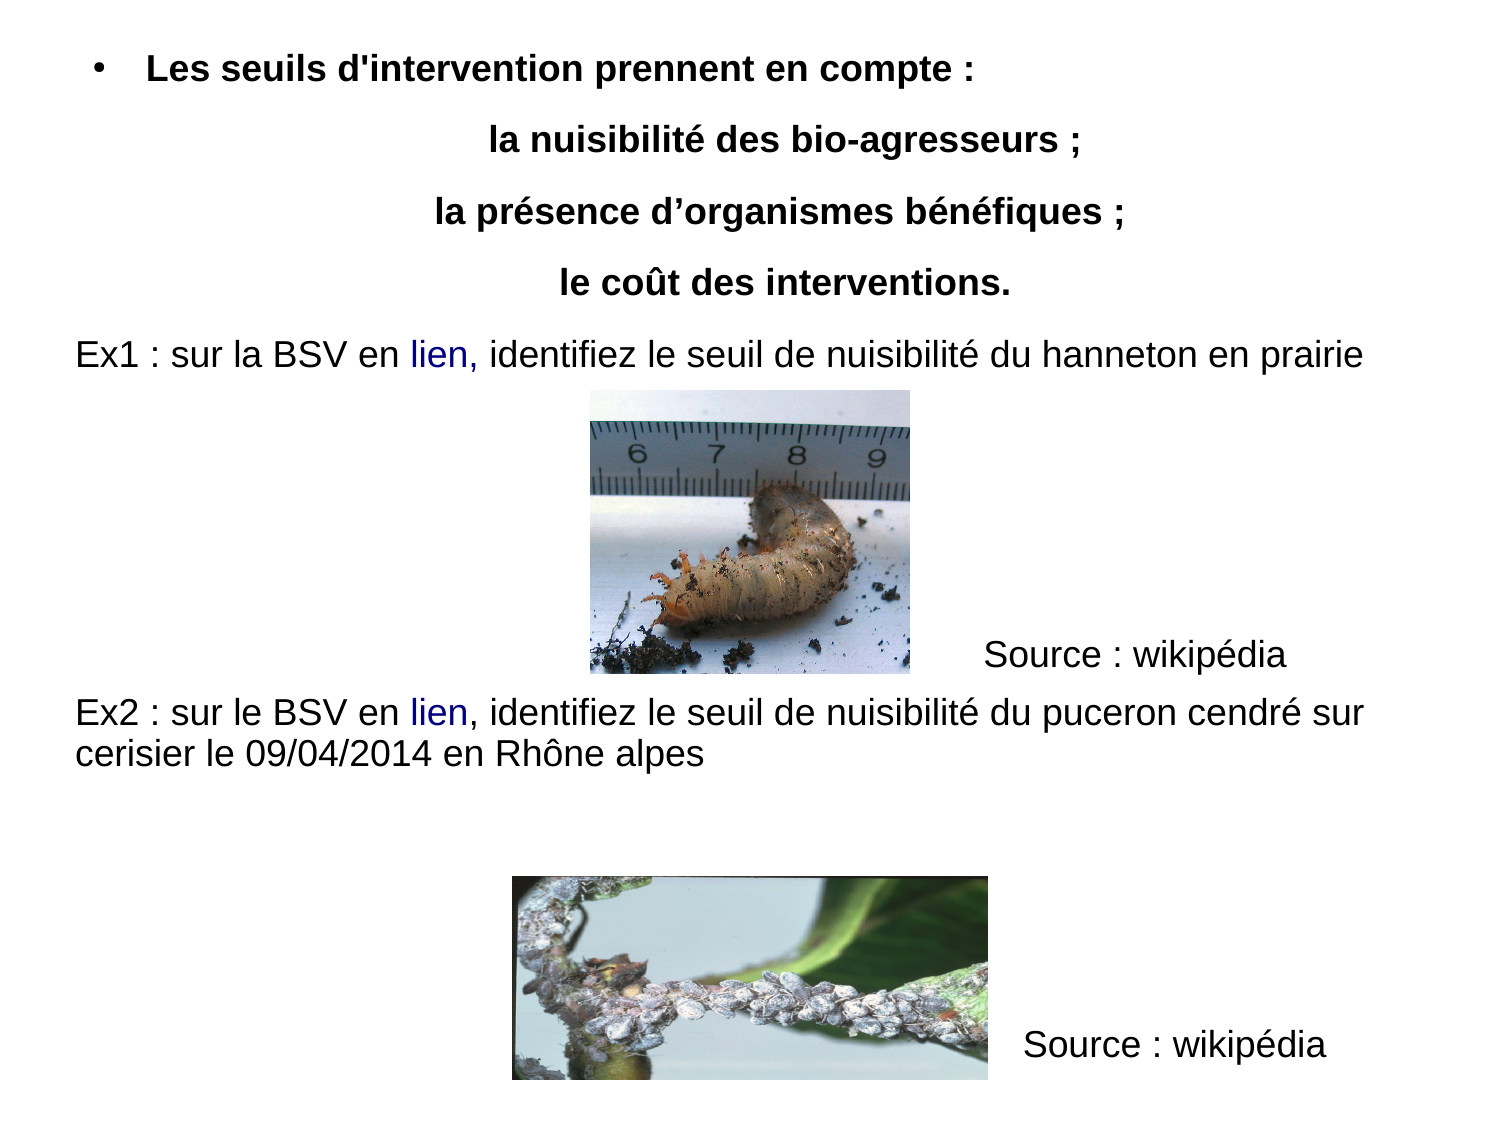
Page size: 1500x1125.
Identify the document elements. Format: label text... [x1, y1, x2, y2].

list Les seuils d'intervention prennent en compte : la nuisibilité des bio-agresseurs ; la présence d’organismes bénéfiques ; le coût des interventions. Ex1 : sur la BSV en lien, identifiez le seuil de nuisibilité du hanneton en prairie Ex2 : sur le BSV en lien, identifiez le seuil de nuisibilité du puceron cendré sur cerisier le 09/04/2014 en Rhône alpes [75, 47, 1425, 916]
picture [590, 390, 910, 674]
picture [512, 876, 988, 1080]
text_box Source : wikipédia [1008, 1015, 1465, 1073]
text_box Source : wikipédia [968, 625, 1425, 683]
